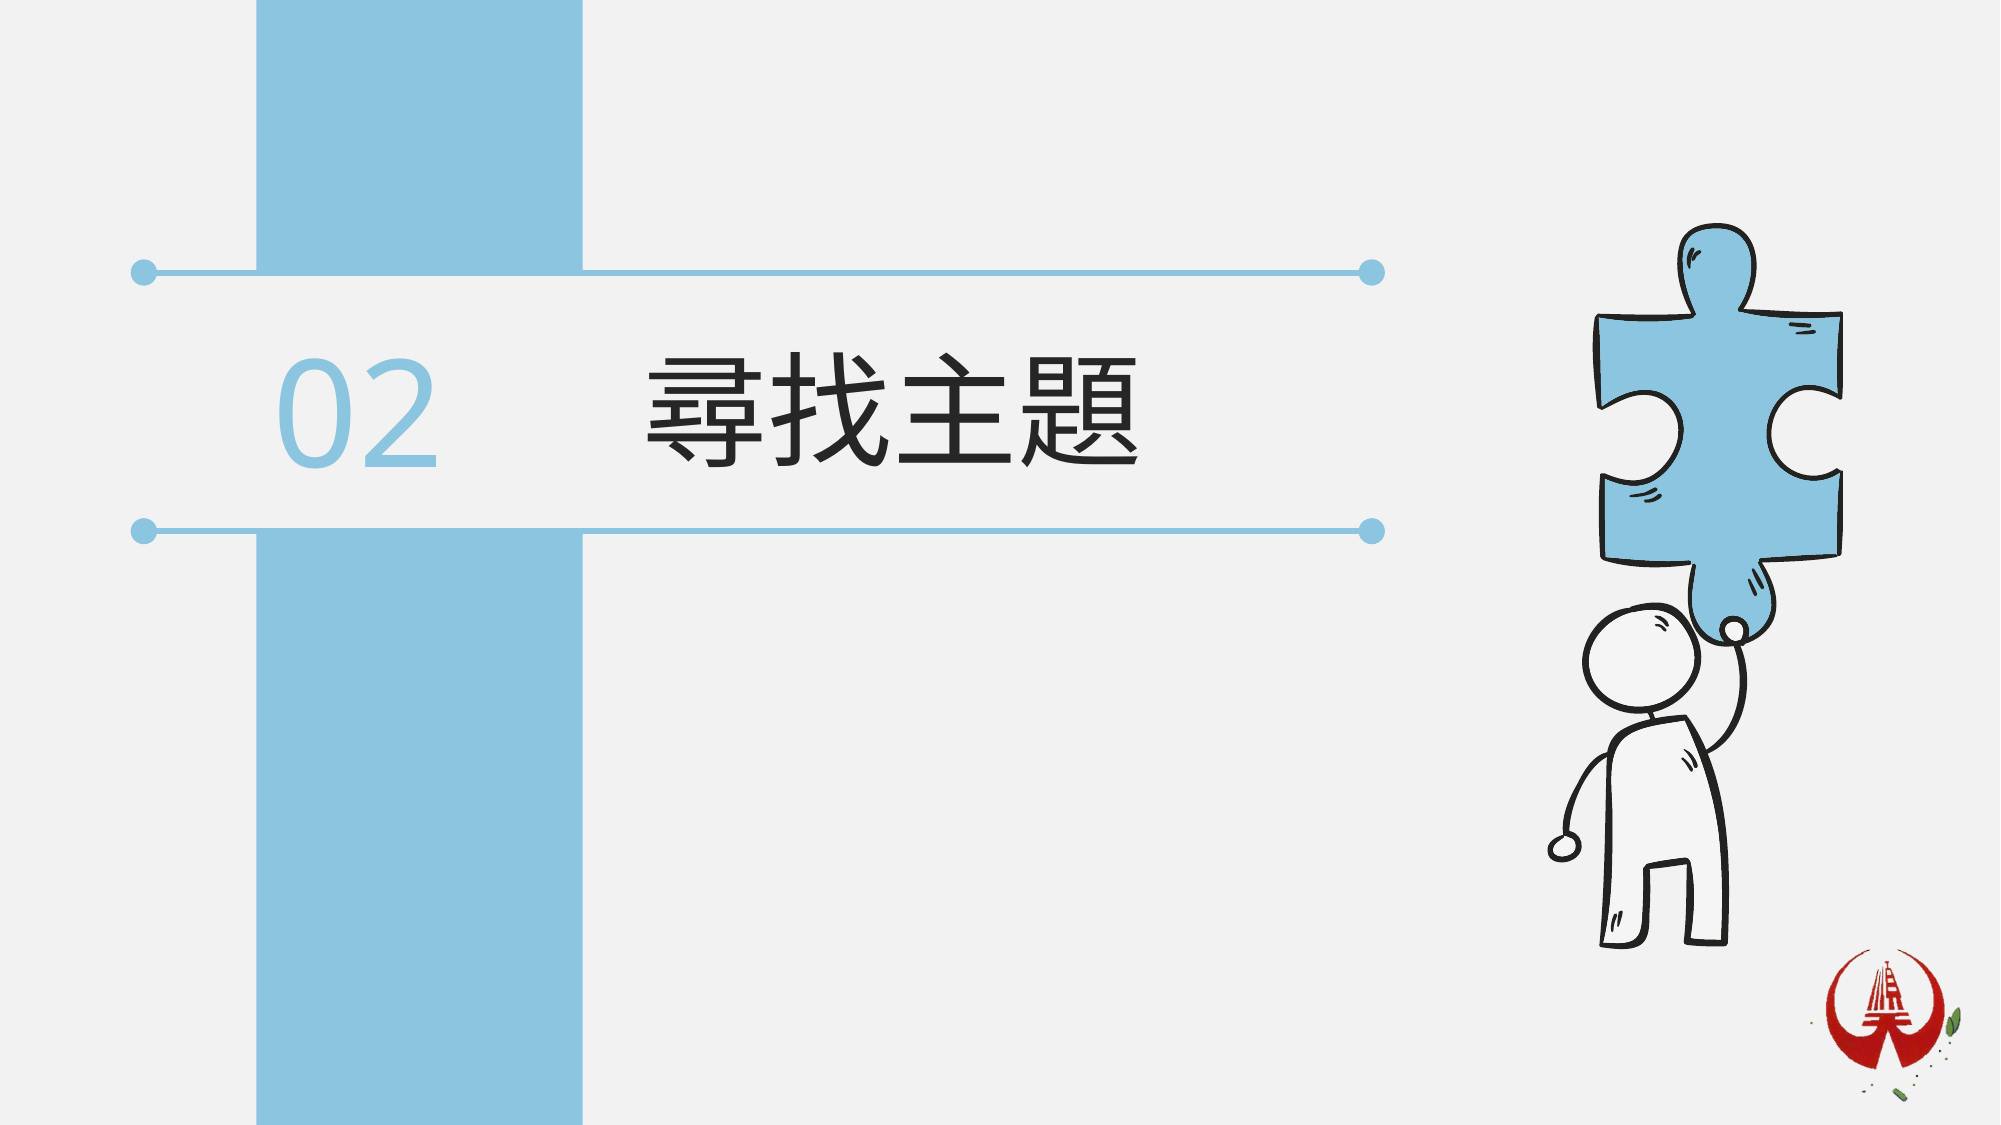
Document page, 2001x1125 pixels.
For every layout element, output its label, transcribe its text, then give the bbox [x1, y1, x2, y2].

text_box 02 [258, 309, 460, 506]
text_box [1358, 518, 1385, 545]
picture [1546, 222, 1967, 1109]
text_box [256, 529, 583, 1125]
text_box [256, 0, 583, 271]
text_box 尋找主題 [627, 325, 1158, 491]
text_box [1358, 259, 1385, 286]
text_box [130, 259, 158, 286]
text_box [130, 518, 158, 545]
